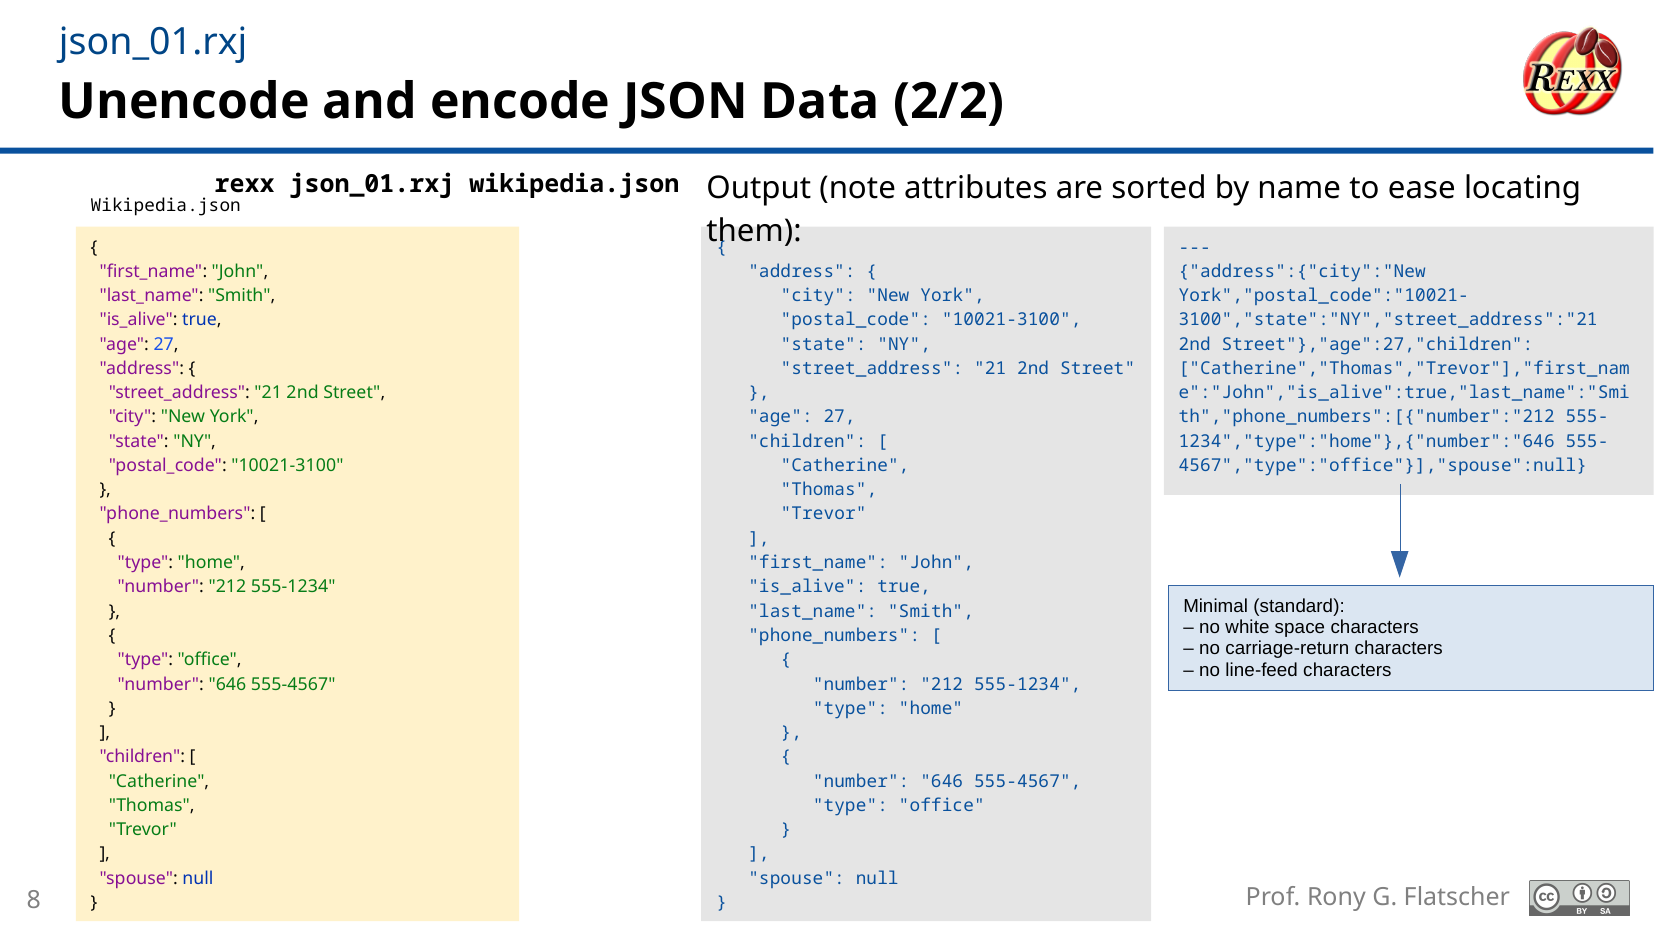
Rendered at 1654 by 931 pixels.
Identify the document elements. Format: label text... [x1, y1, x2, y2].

text_box Output (note attributes are sorted by name to ease locating them): [691, 157, 1654, 255]
text_box --- {"address":{"city":"New York","postal_code":"10021-3100","state":"NY","street_address":"21 2nd Street"},"age":27,"children":["Catherine","Thomas","Trevor"],"first_name":"John","is_alive":true,"last_name":"Smith","phone_numbers":[{"number":"212 555-1234","type":"home"},{"number":"646 555-4567","type":"office"}],"spouse":null} [1163, 226, 1654, 495]
text_box { "first_name": "John", "last_name": "Smith", "is_alive": true, "age": 27, "address": { "street_address": "21 2nd Street", "city": "New York", "state": "NY", "postal_code": "10021-3100" }, "phone_numbers": [ { "type": "home", "number": "212 555-1234" }, { "type": "office", "number": "646 555-4567" } ], "children": [ "Catherine", "Thomas", "Trevor" ], "spouse": null } [75, 227, 520, 910]
text_box rexx json_01.rxj wikipedia.json [199, 157, 706, 238]
text_box Minimal (standard): – no white space characters – no carriage-return characters – no line-feed characters [1168, 585, 1654, 691]
title json_01.rxj Unencode and encode JSON Data (2/2) [0, 0, 1625, 148]
text_box Wikipedia.json [75, 185, 504, 227]
text_box { "address": { "city": "New York", "postal_code": "10021-3100", "state": "NY", "street_address": "21 2nd Street" }, "age": 27, "children": [ "Catherine", "Thomas", "Trevor" ], "first_name": "John", "is_alive": true, "last_name": "Smith", "phone_numbers": [ { "number": "212 555-1234", "type": "home" }, { "number": "646 555-4567", "type": "office" } ], "spouse": null } [701, 255, 1152, 916]
